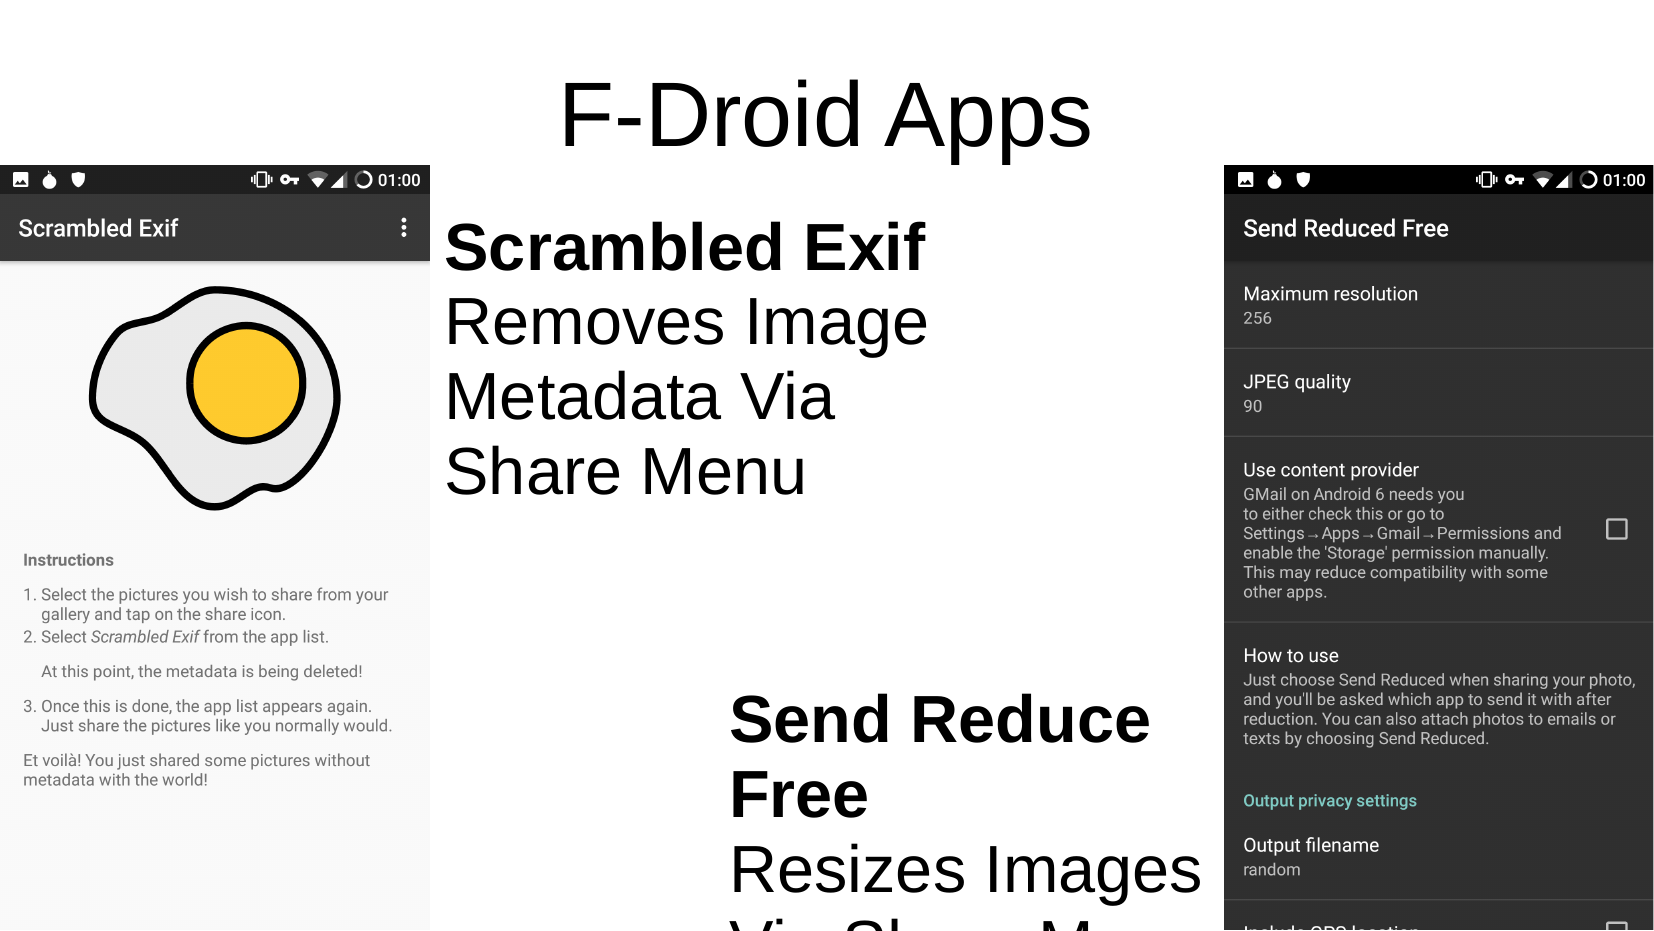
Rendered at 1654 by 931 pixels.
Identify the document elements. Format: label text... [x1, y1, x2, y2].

text_box Scrambled Exif Removes Image Metadata Via Share Menu [430, 202, 946, 467]
picture [0, 165, 430, 930]
picture [1224, 165, 1654, 930]
title F-Droid Apps [82, 37, 1571, 193]
text_box Send Reduce Free Resizes Images Via Share Menu [714, 675, 1243, 931]
